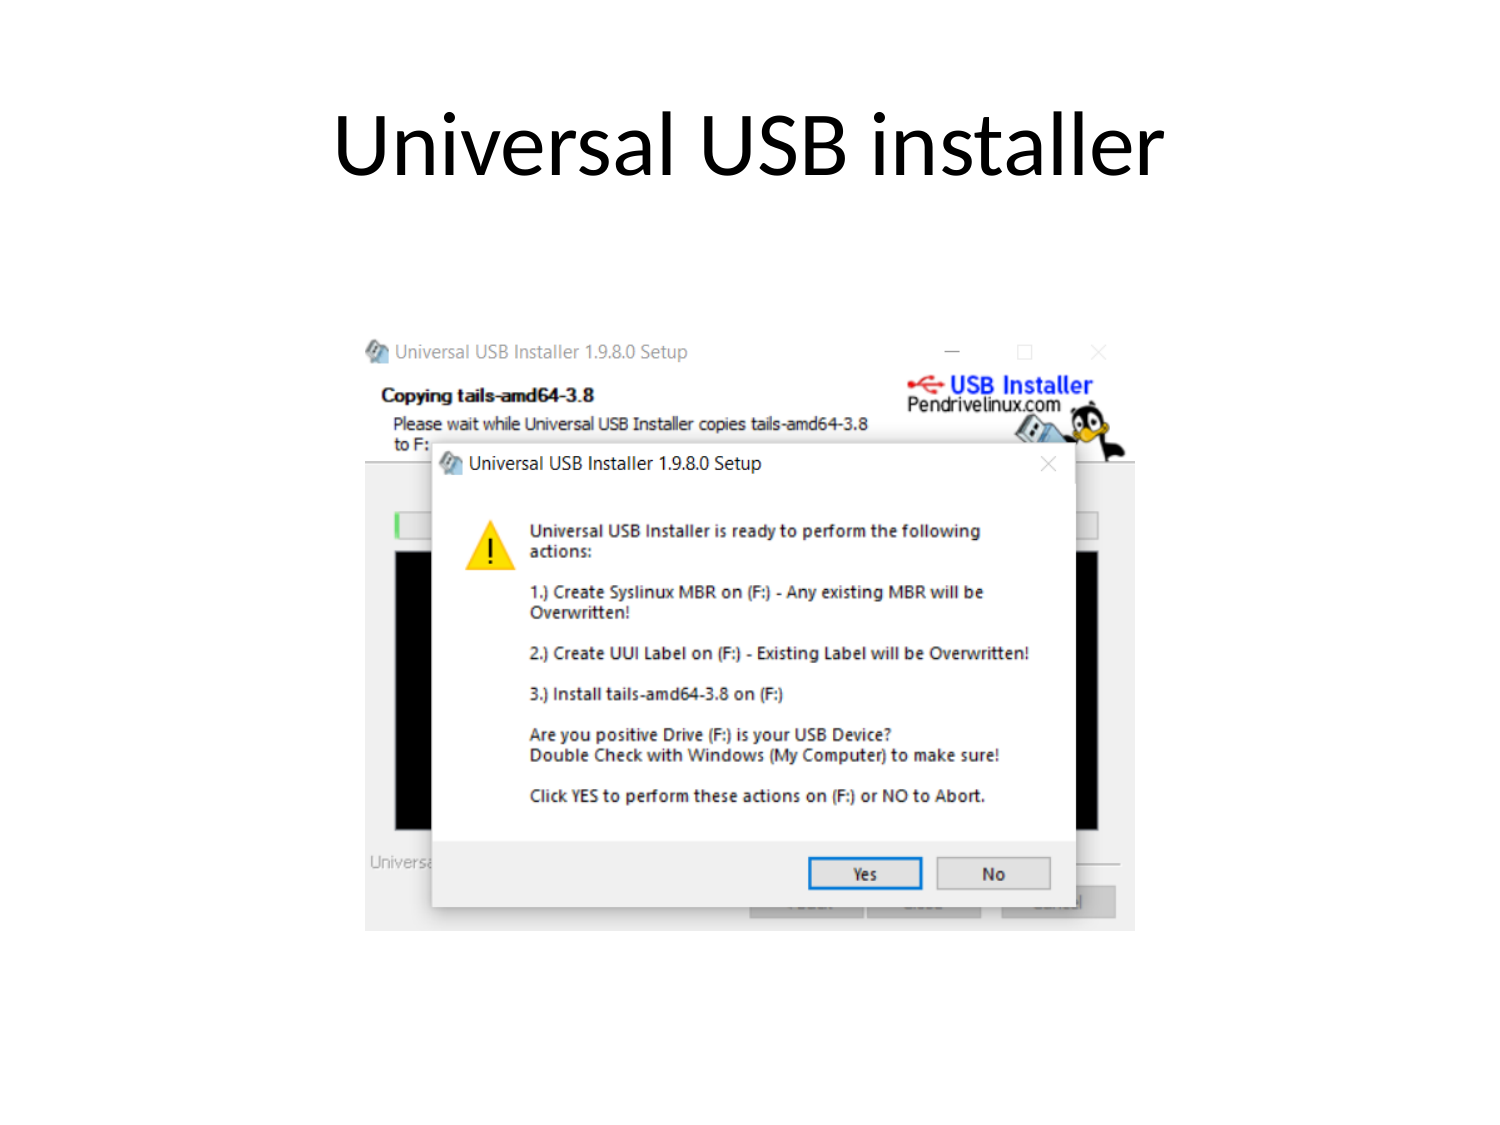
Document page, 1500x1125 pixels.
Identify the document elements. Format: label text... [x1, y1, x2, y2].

title Universal USB installer [75, 45, 1426, 233]
picture [365, 336, 1135, 931]
